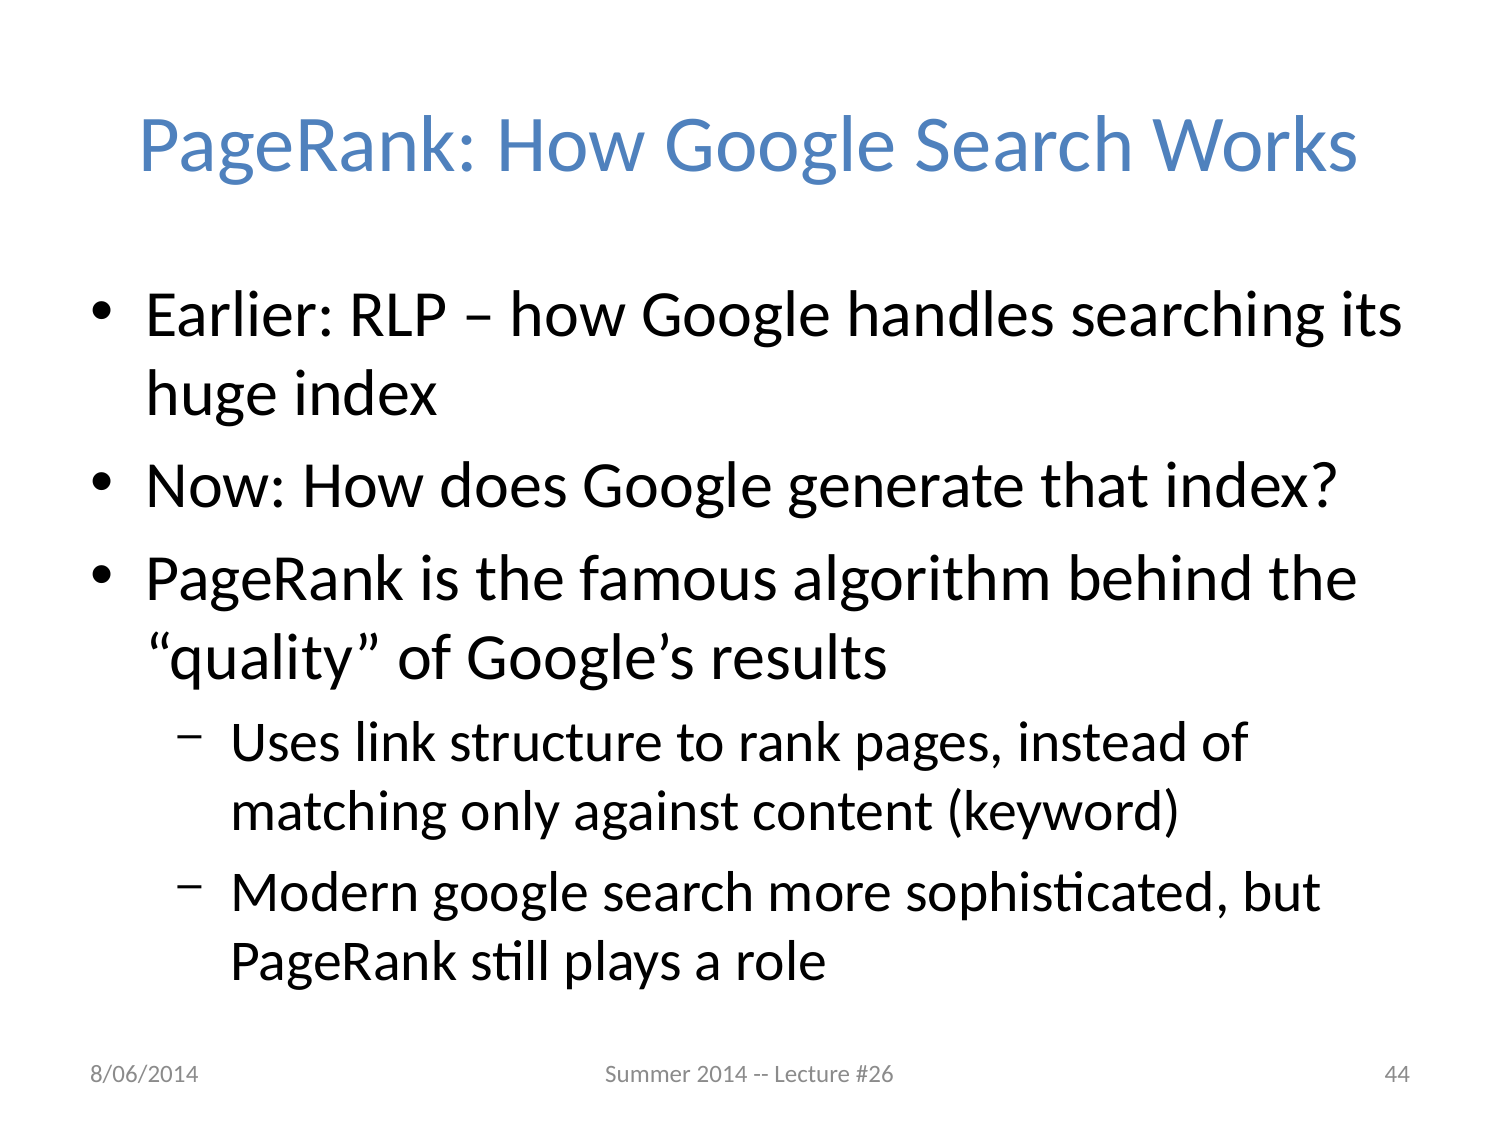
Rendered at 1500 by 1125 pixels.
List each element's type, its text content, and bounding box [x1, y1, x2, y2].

footer Summer 2014 -- Lecture #26 [512, 1042, 988, 1103]
list Earlier: RLP – how Google handles searching its huge index Now: How does Google generate that index? PageRank is the famous algorithm behind the “quality” of Google’s results Uses link structure to rank pages, instead of matching only against content (keyword) Modern google search more sophisticated, but PageRank still plays a role [75, 262, 1425, 1005]
slide_number 8/06/2014 [75, 1042, 425, 1103]
slide_number <number> [1074, 1042, 1425, 1103]
title PageRank: How Google Search Works [75, 45, 1425, 233]
